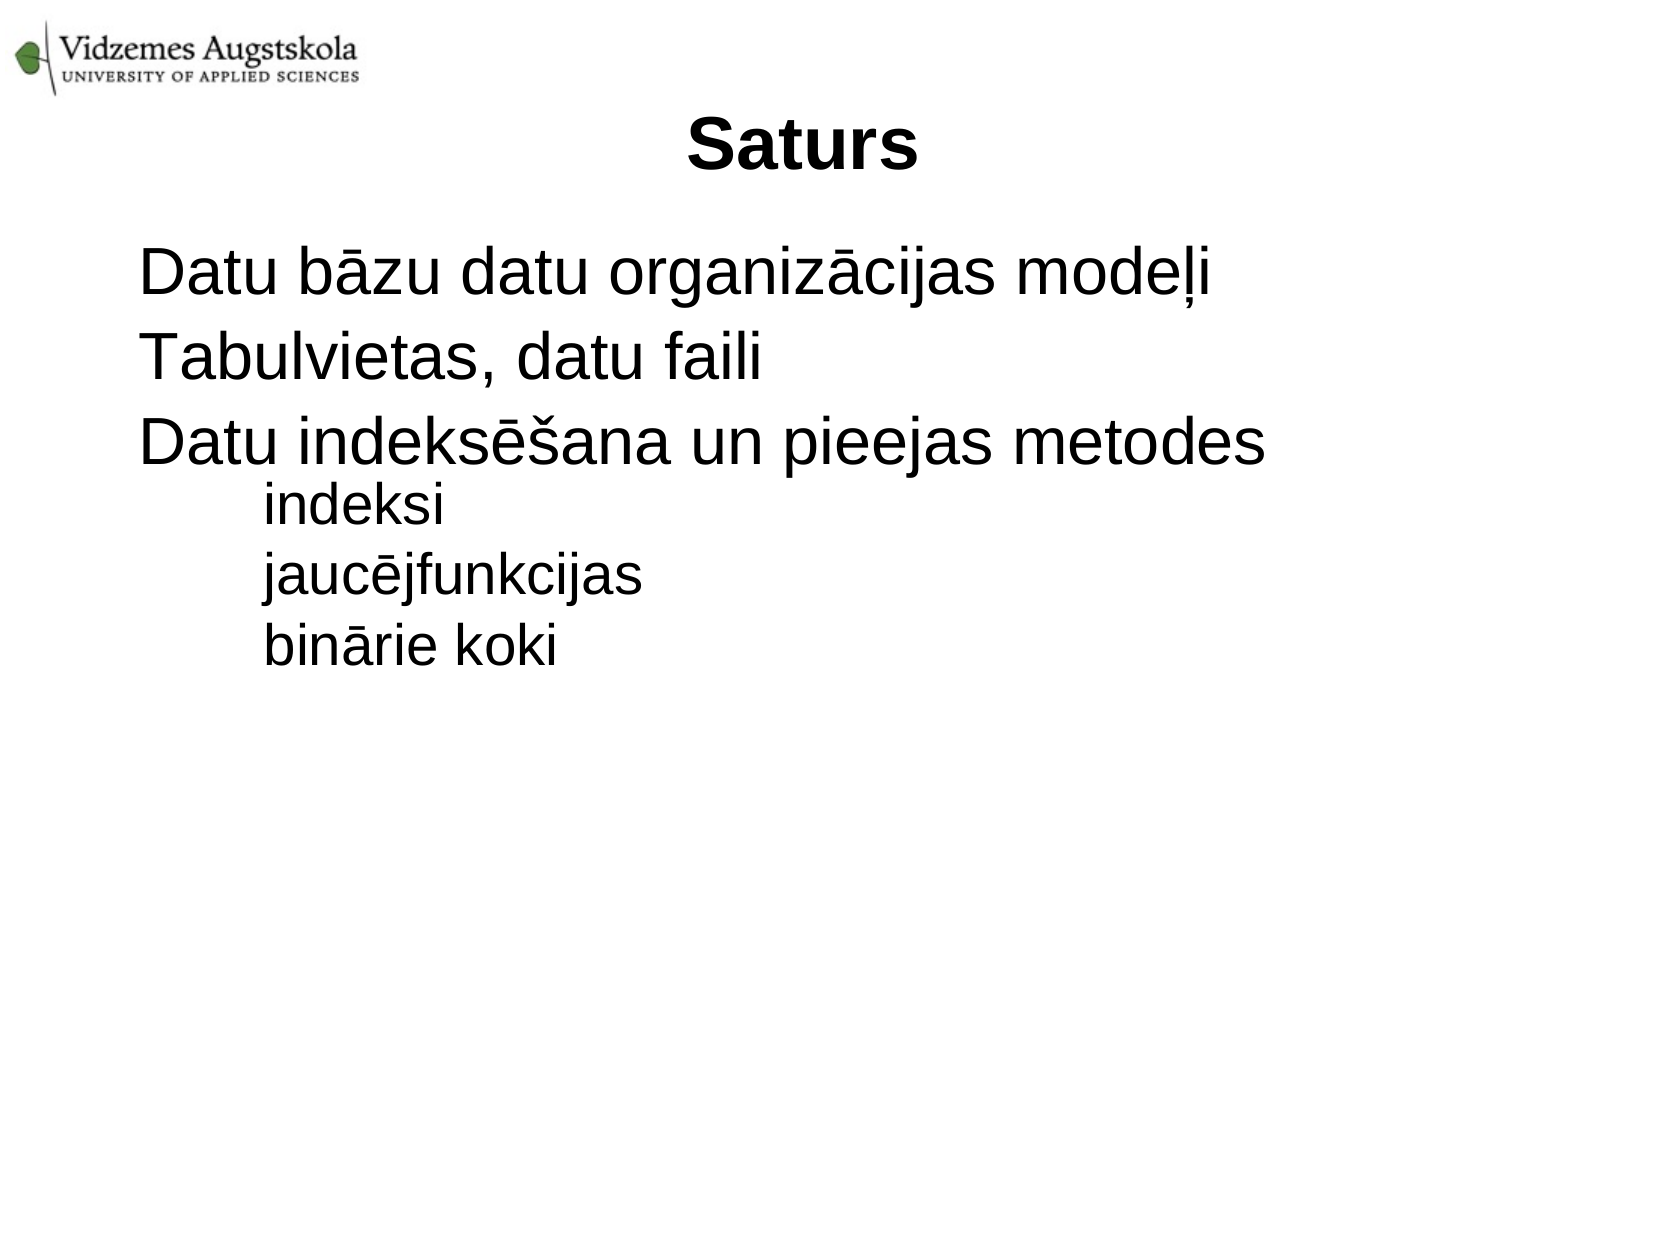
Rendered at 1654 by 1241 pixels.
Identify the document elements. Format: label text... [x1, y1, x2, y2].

list Datu bāzu datu organizācijas modeļi Tabulvietas, datu faili Datu indeksēšana un pieejas metodes indeksi jaucējfunkcijas binārie koki [82, 236, 1569, 1107]
picture [5, 2, 368, 113]
title Saturs [94, 96, 1512, 195]
